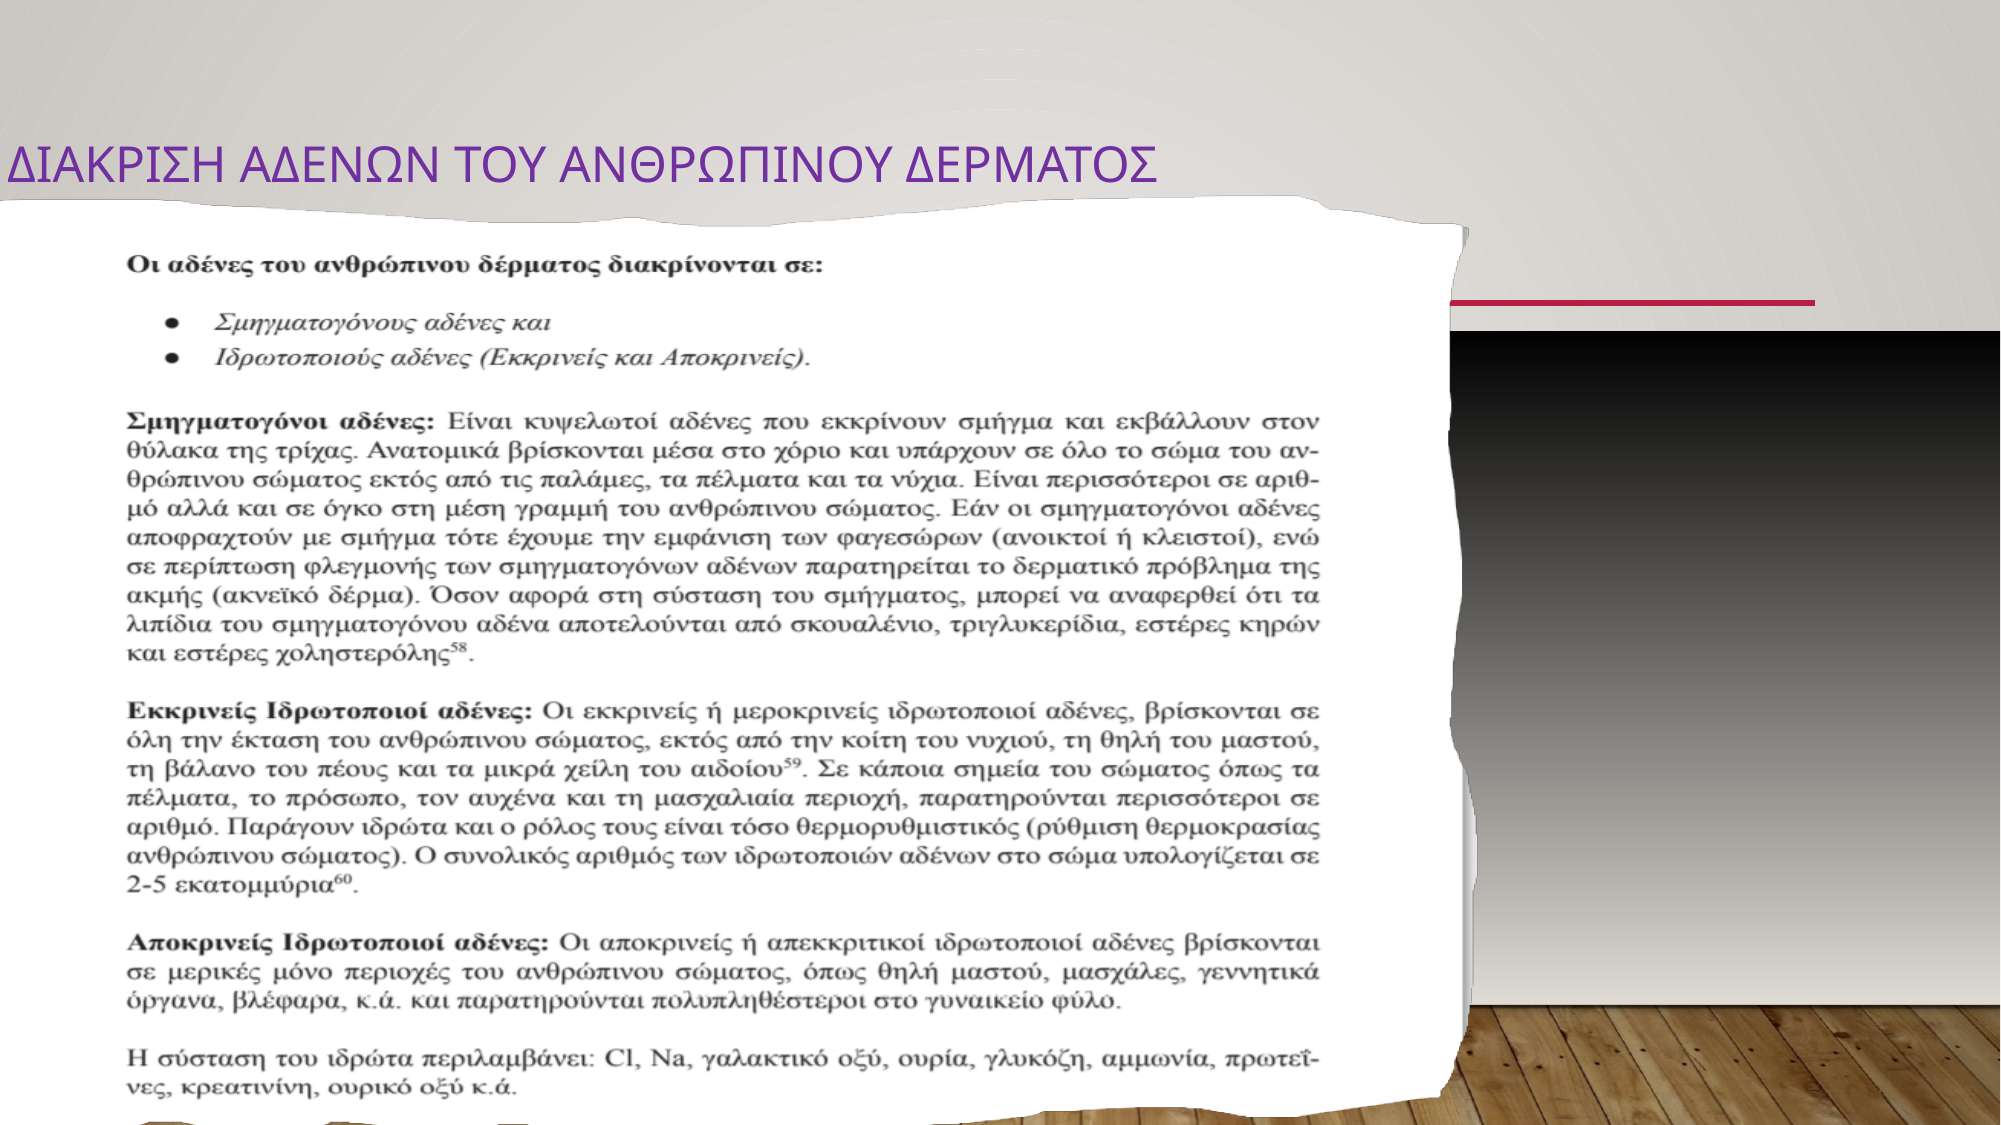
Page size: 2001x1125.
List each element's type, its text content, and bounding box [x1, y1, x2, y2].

picture [0, 190, 1484, 1125]
title ΔΙΑΚΡΙΣΗ ΑΔΕΝΩΝ ΤΟΥ ΑΝΘΡΩΠΙΝΟΥ ΔΕΡΜΑΤΟΣ [0, 131, 1217, 190]
